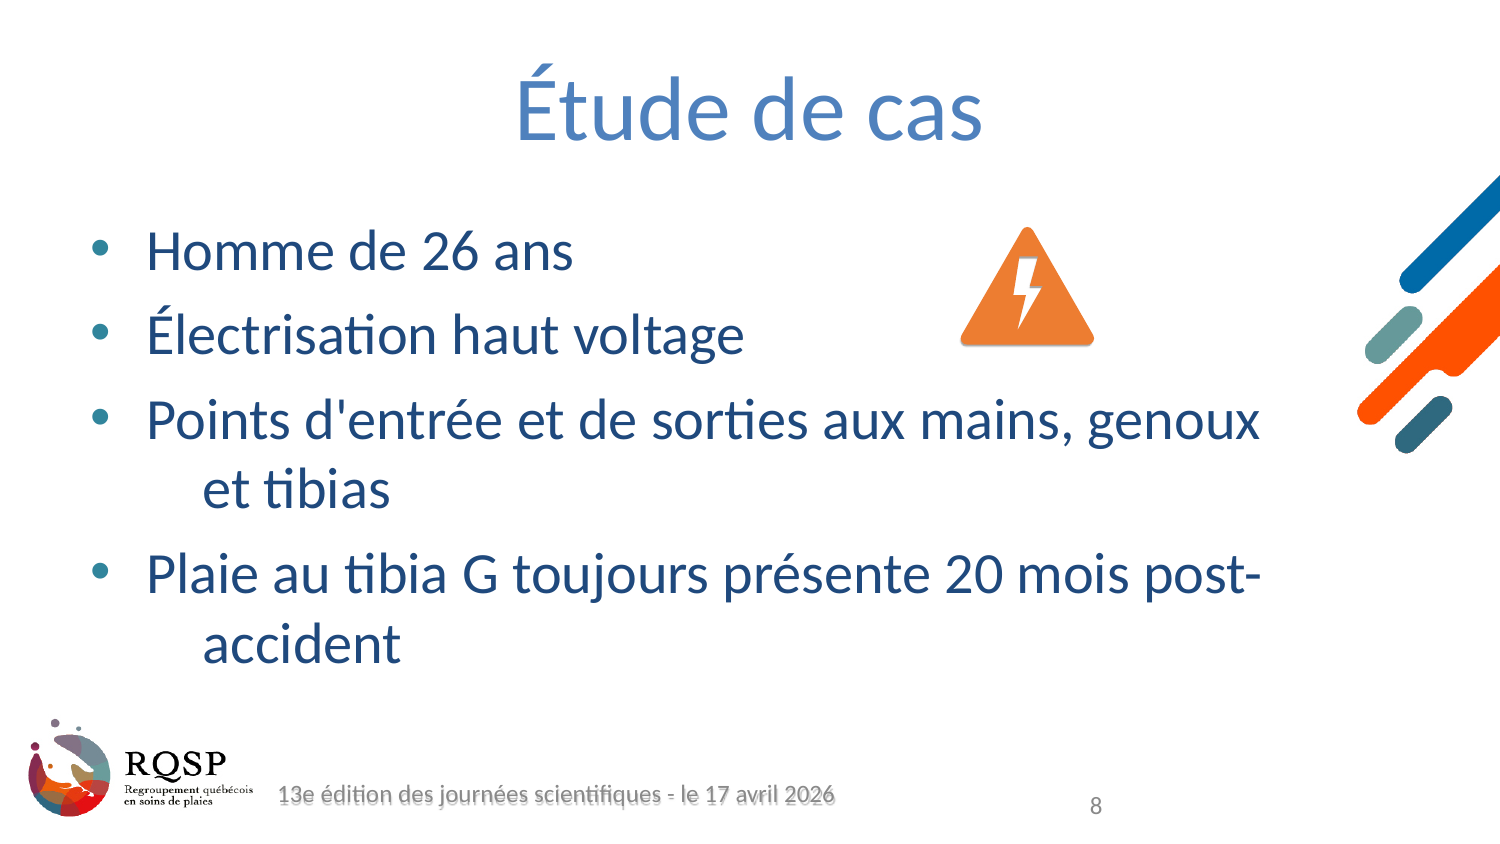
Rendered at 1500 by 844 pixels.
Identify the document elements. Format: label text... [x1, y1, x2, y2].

title Étude de cas [75, 33, 1426, 175]
text_box [1074, 782, 1426, 828]
picture [952, 210, 1103, 361]
list Homme de 26 ans Électrisation haut voltage Points d'entrée et de sorties aux mains, genoux et tibias Plaie au tibia G toujours présente 20 mois post-accident [75, 204, 1326, 754]
